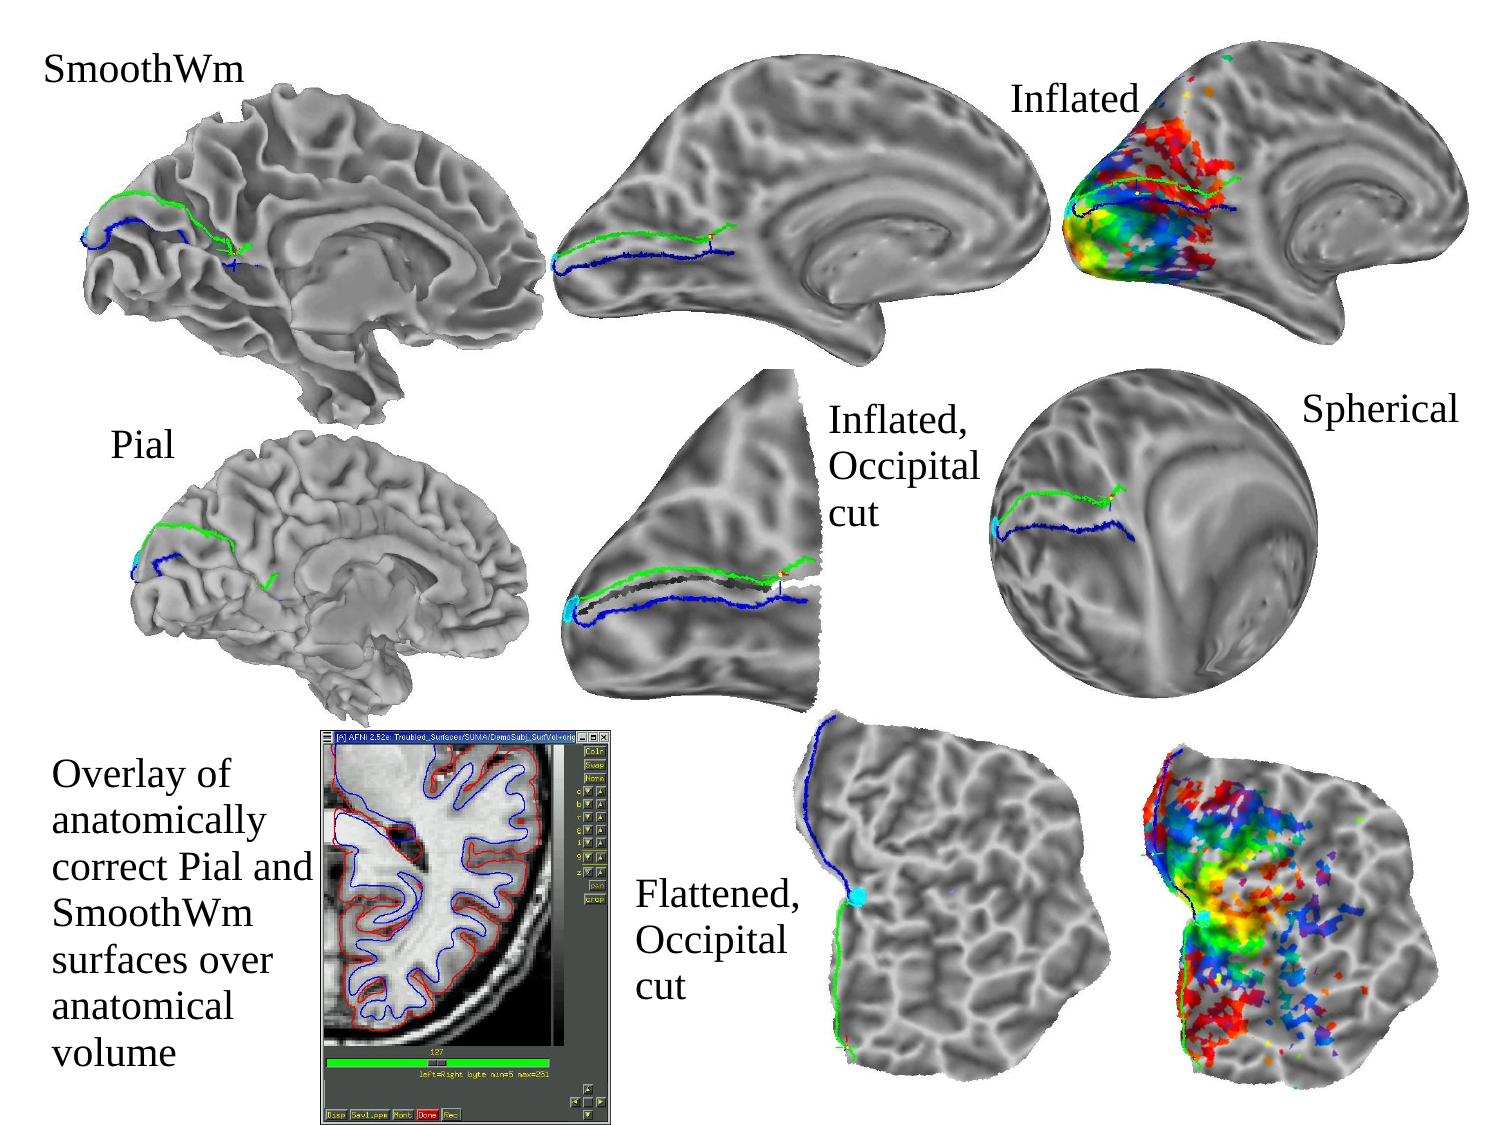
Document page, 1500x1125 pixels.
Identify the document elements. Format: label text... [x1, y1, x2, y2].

text_box Flattened, Occipital cut [620, 859, 816, 1018]
text_box Inflated, Occipital cut [813, 385, 1007, 544]
text_box Spherical [1286, 375, 1475, 441]
text_box Pial [95, 410, 190, 476]
text_box SmoothWm [28, 35, 261, 100]
picture [77, 49, 1319, 1125]
picture [1139, 741, 1440, 1091]
picture [1059, 37, 1470, 347]
text_box Overlay of anatomically correct Pial and SmoothWm surfaces over anatomical volume [36, 739, 329, 1084]
text_box Inflated [995, 64, 1155, 130]
